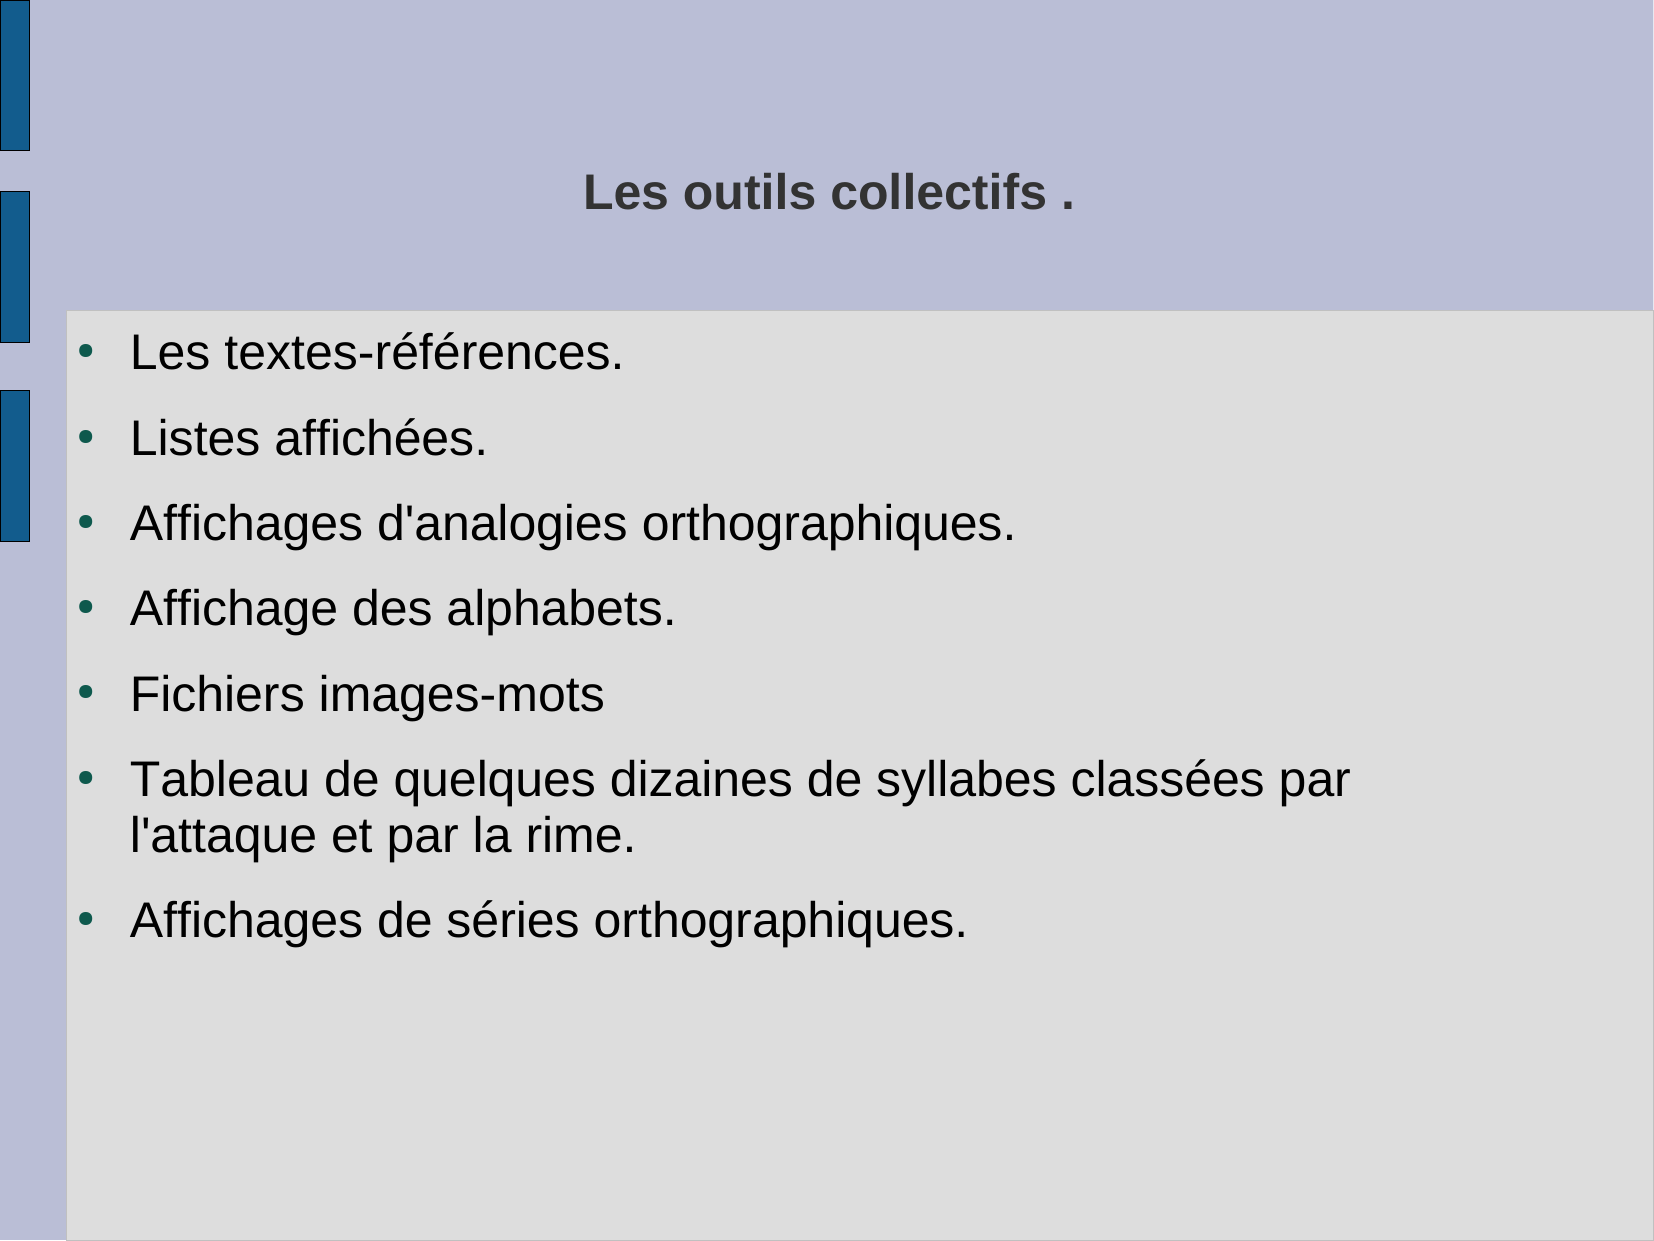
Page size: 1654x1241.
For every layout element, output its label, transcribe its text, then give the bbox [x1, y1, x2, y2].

list Les textes-références. Listes affichées. Affichages d'analogies orthographiques. Affichage des alphabets. Fichiers images-mots Tableau de quelques dizaines de syllabes classées par l'attaque et par la rime. Affichages de séries orthographiques. [59, 324, 1477, 1241]
title Les outils collectifs . [123, 88, 1536, 296]
